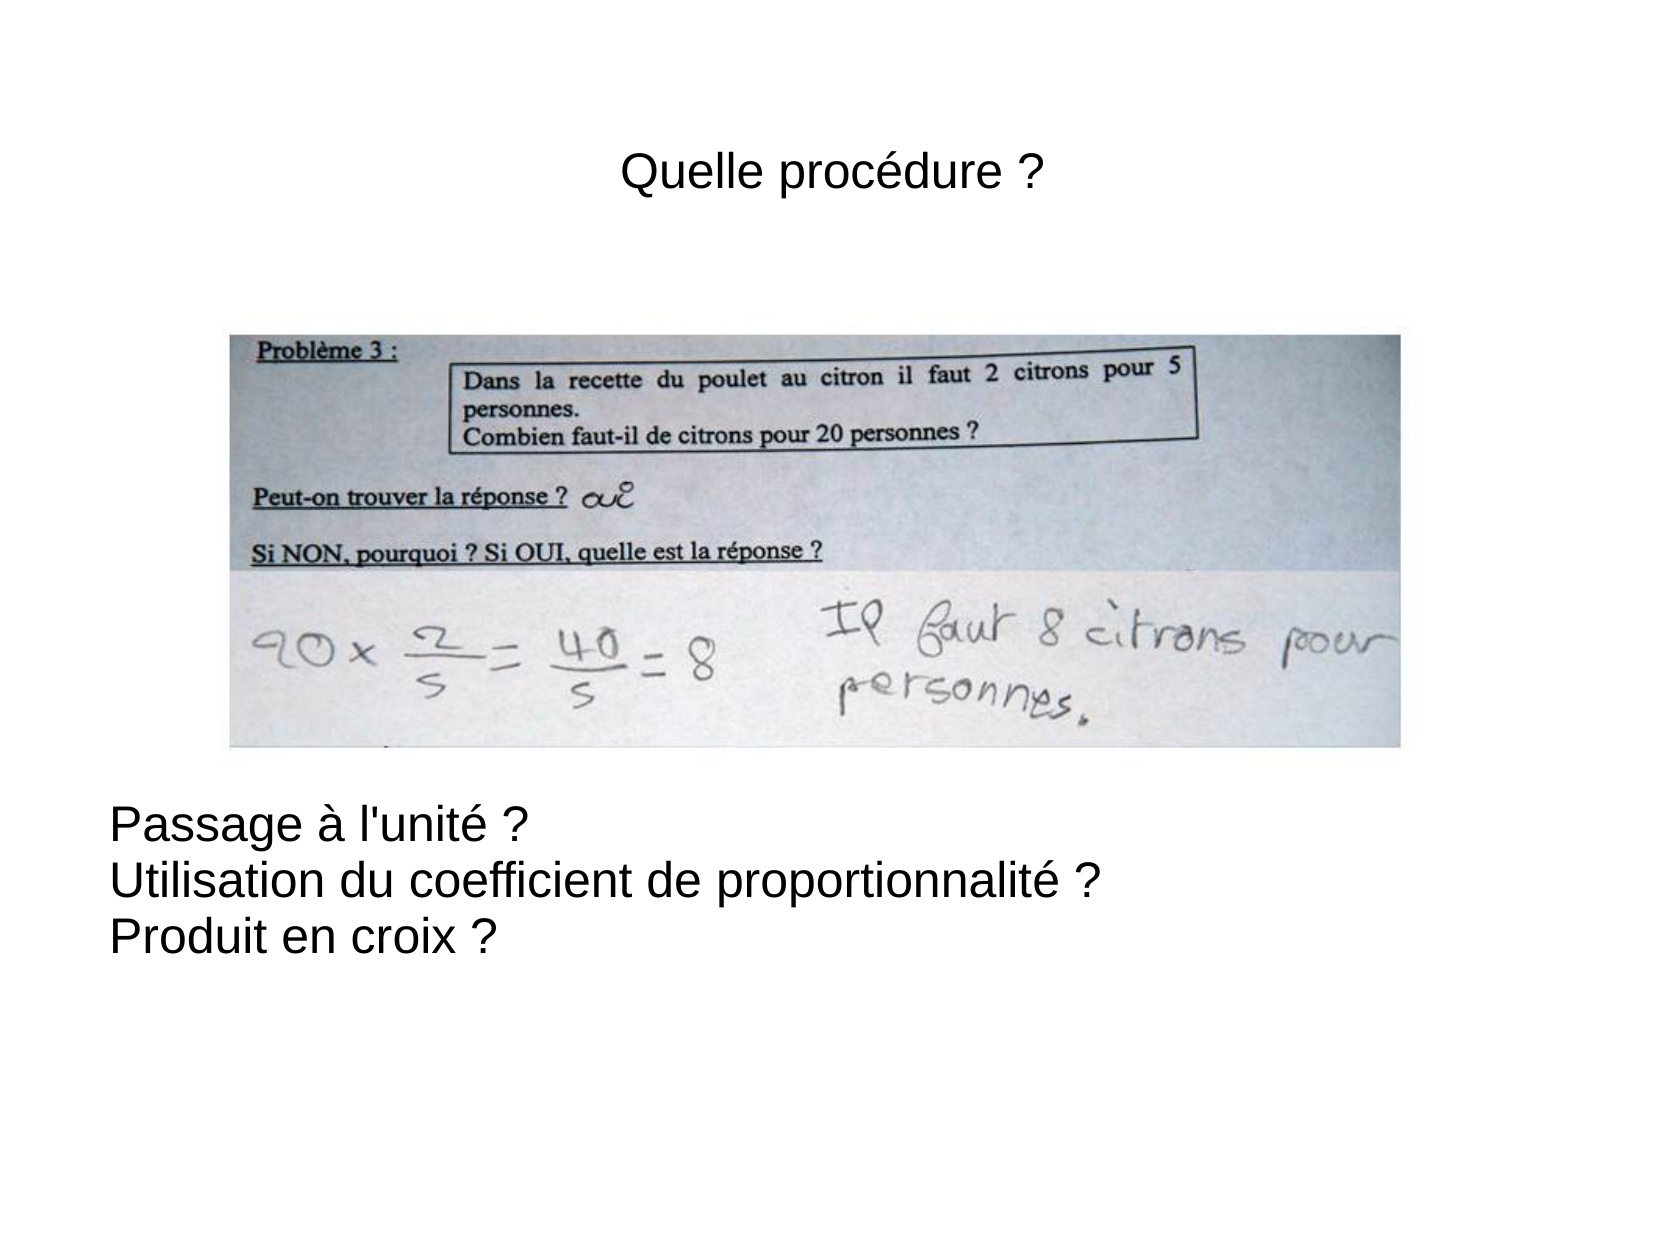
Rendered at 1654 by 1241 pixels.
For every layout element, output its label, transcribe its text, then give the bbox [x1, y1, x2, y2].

text_box Passage à l'unité ? Utilisation du coefficient de proportionnalité ? Produit en croix ? [94, 791, 1524, 969]
picture [47, 296, 1548, 1241]
text_box Quelle procédure ? [35, 47, 1630, 296]
